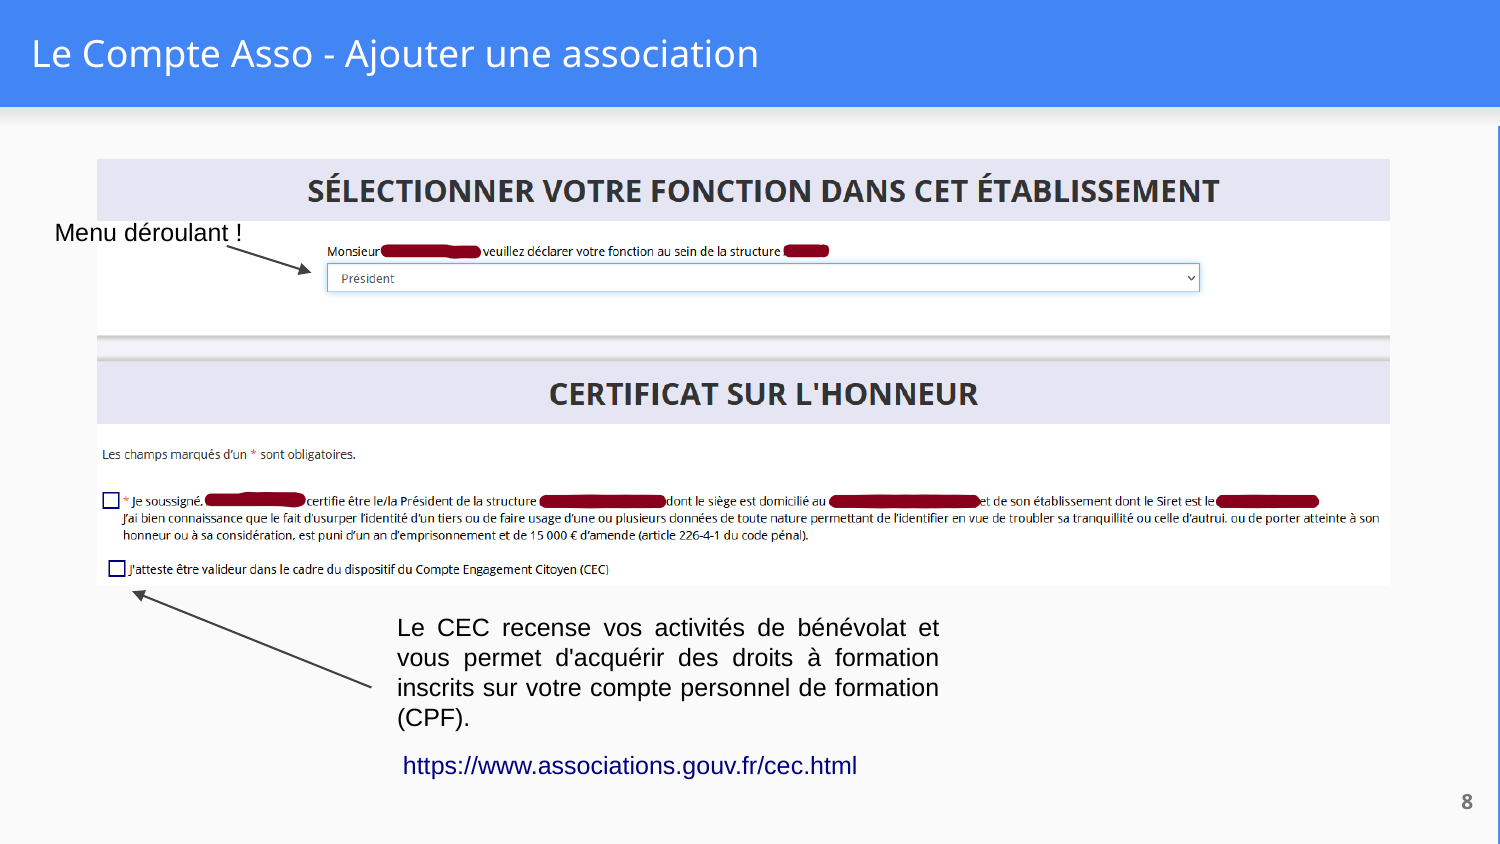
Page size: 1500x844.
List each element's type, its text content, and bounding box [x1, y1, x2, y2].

picture [97, 159, 1390, 586]
text_box https://www.associations.gouv.fr/cec.html [388, 744, 885, 802]
text_box Le CEC recense vos activités de bénévolat et vous permet d'acquérir des droits à formation inscrits sur votre compte personnel de formation (CPF). [382, 596, 956, 802]
text_box Menu déroulant ! [39, 201, 277, 283]
title Le Compte Asso - Ajouter une association [16, 2, 1465, 102]
text_box <numéro> [1398, 770, 1489, 835]
